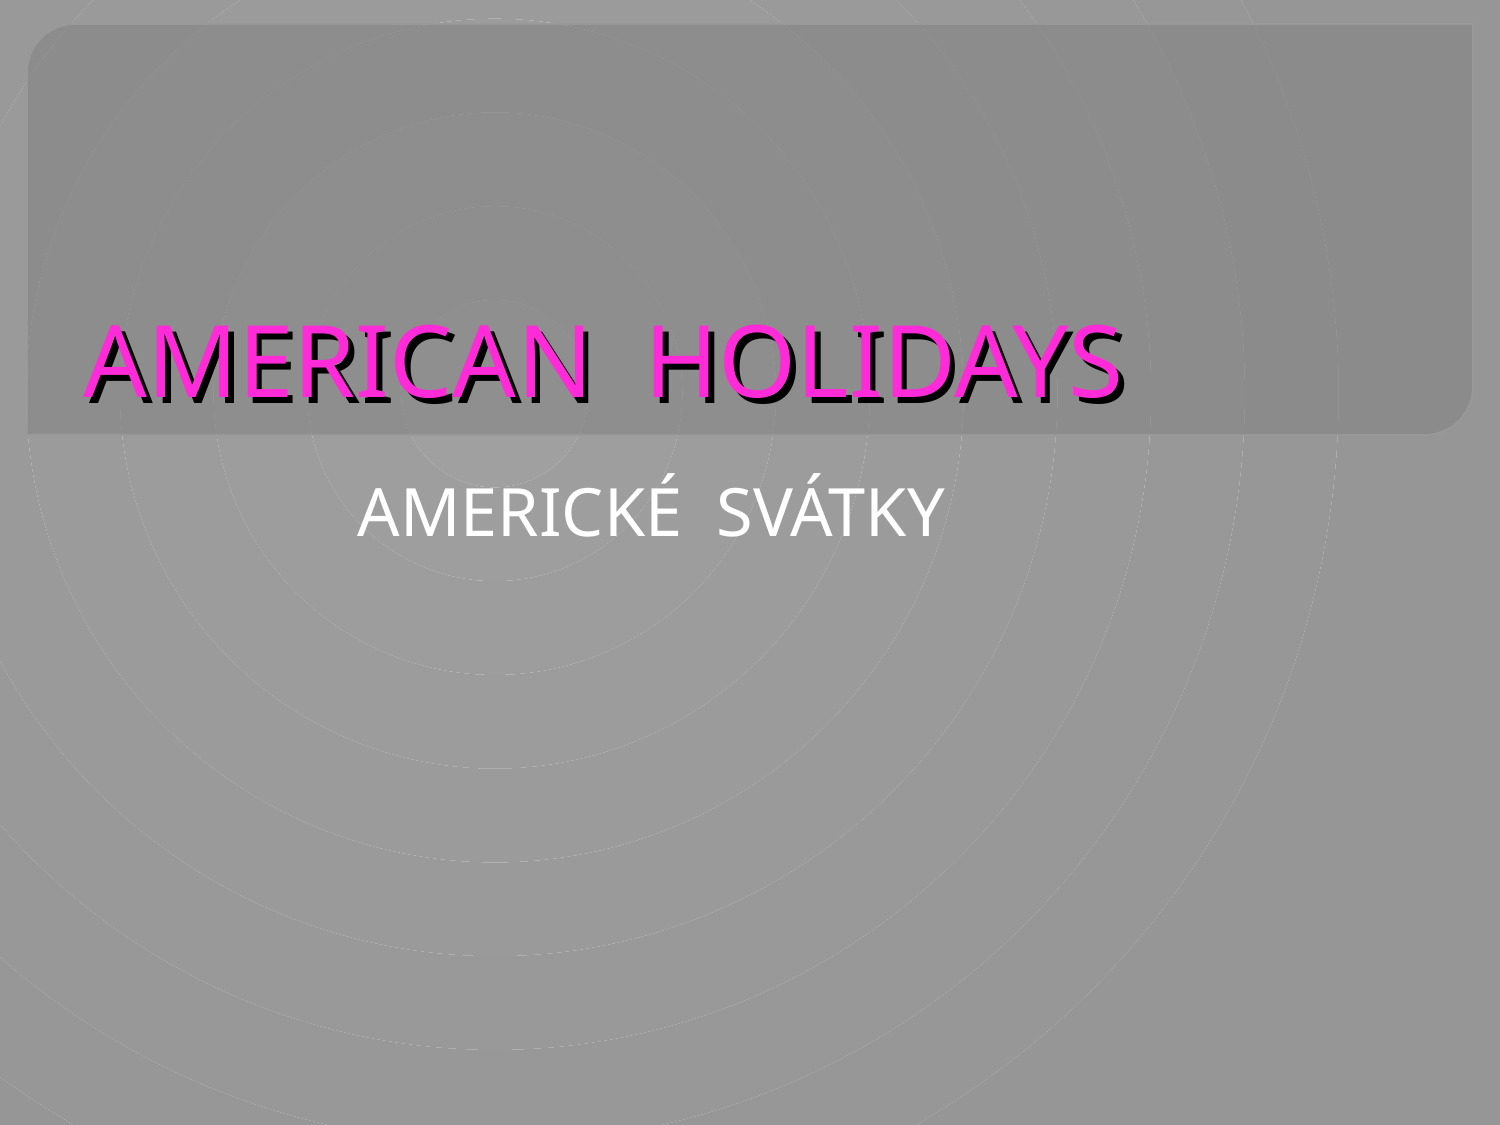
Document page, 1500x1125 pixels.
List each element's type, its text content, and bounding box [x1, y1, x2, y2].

subtitle AMERICKÉ SVÁTKY [350, 462, 1427, 751]
title AMERICAN HOLIDAYS [76, 62, 1427, 425]
